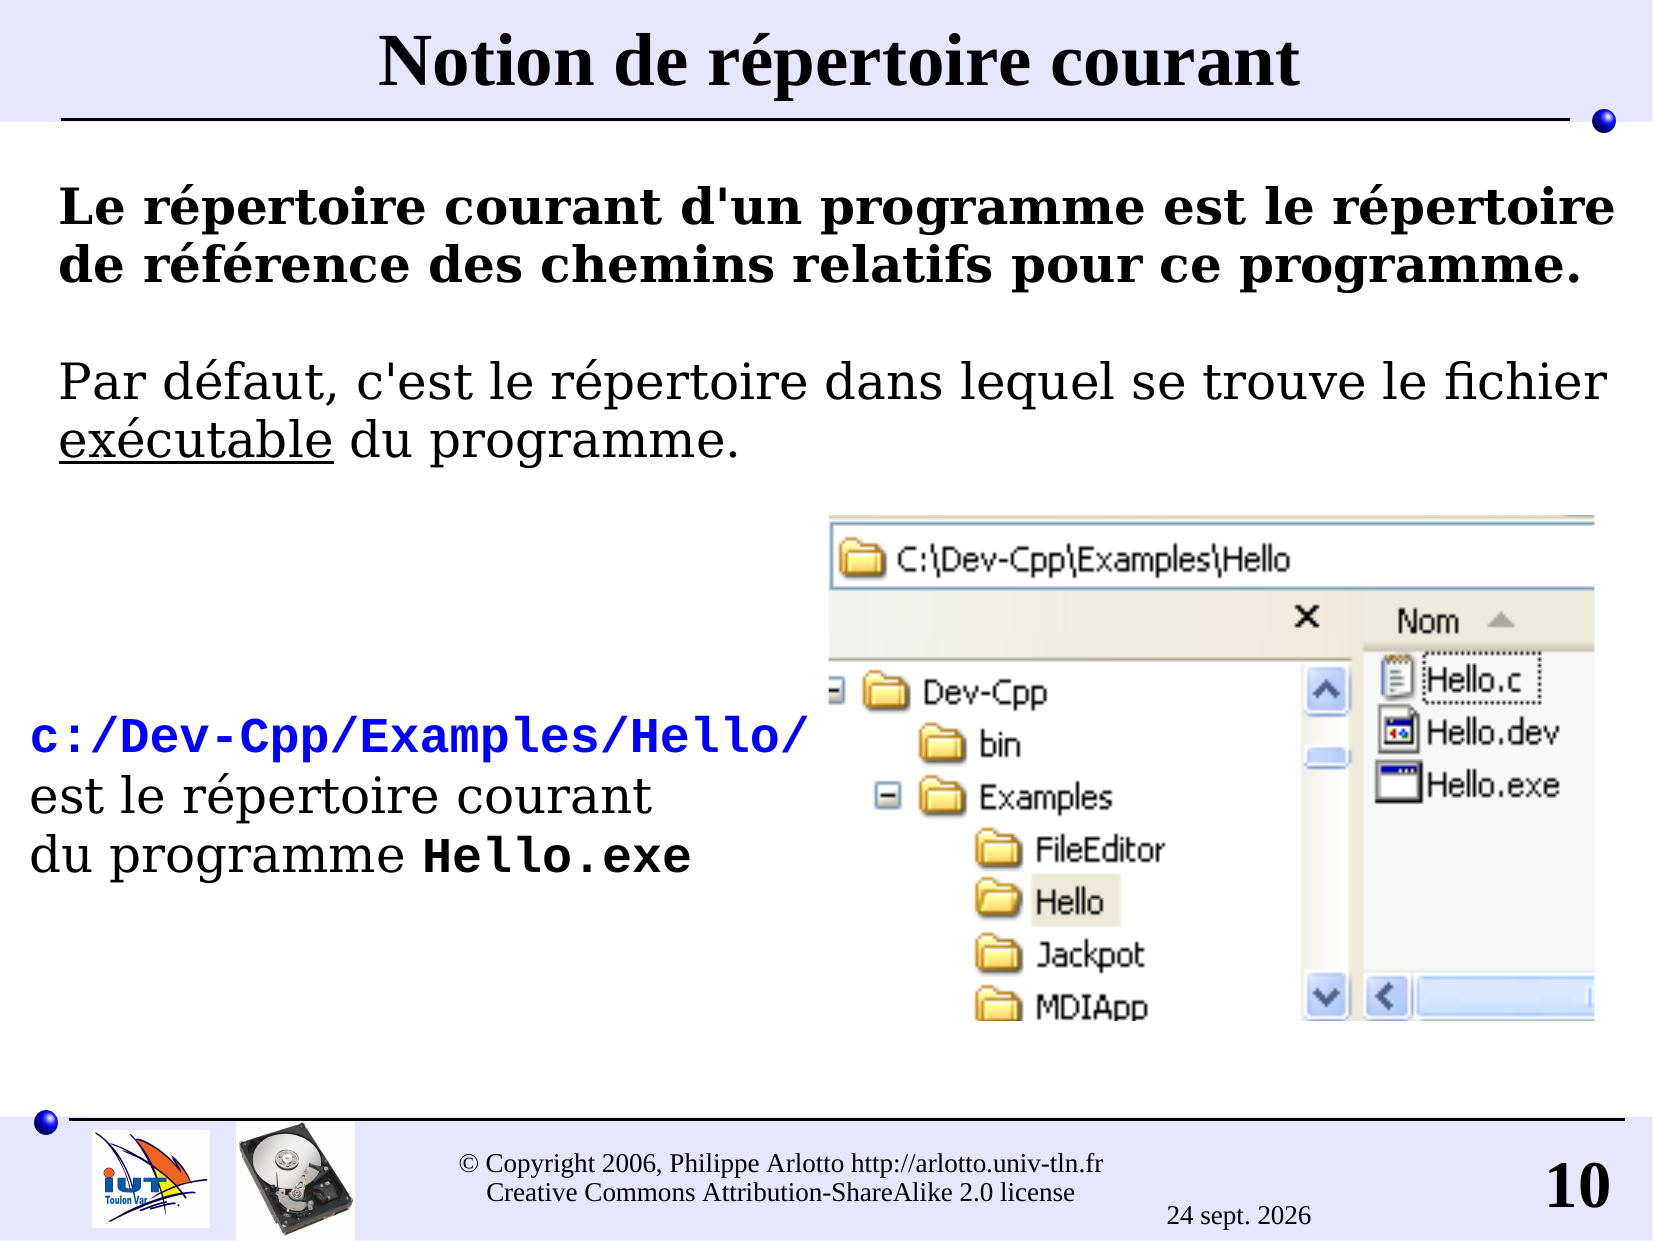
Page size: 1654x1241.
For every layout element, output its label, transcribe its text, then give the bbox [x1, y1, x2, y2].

picture [236, 1121, 355, 1241]
text_box Le répertoire courant d'un programme est le répertoire de référence des chemins relatifs pour ce programme. Par défaut, c'est le répertoire dans lequel se trouve le fichier exécutable du programme. [59, 177, 1618, 470]
title Notion de répertoire courant [95, 11, 1585, 110]
picture [828, 515, 1595, 1021]
text_box c:/Dev-Cpp/Examples/Hello/ est le répertoire courant du programme Hello.exe [29, 710, 857, 886]
